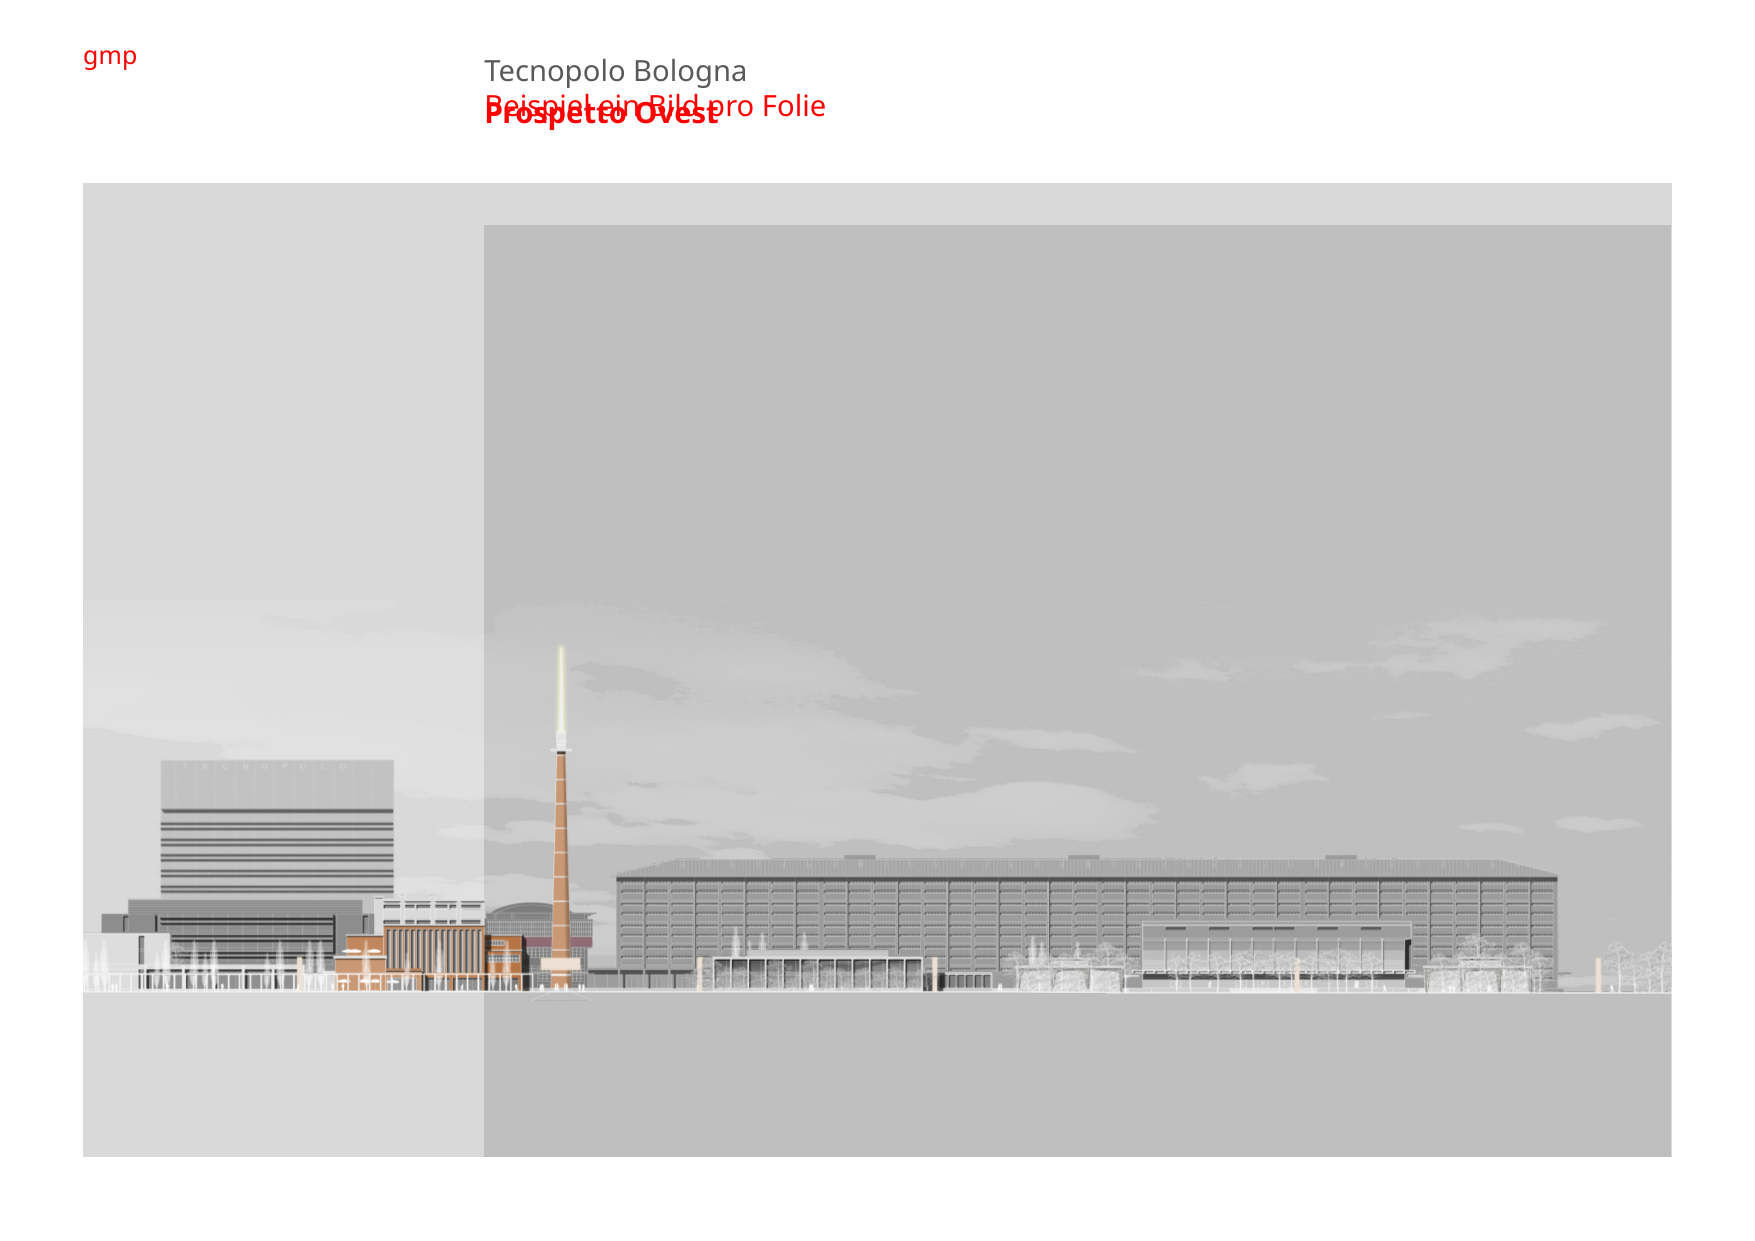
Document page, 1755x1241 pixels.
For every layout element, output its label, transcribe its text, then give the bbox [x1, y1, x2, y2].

text_box [83, 183, 1672, 506]
picture [83, 506, 1672, 1158]
text_box Prospetto Ovest [484, 93, 1625, 146]
